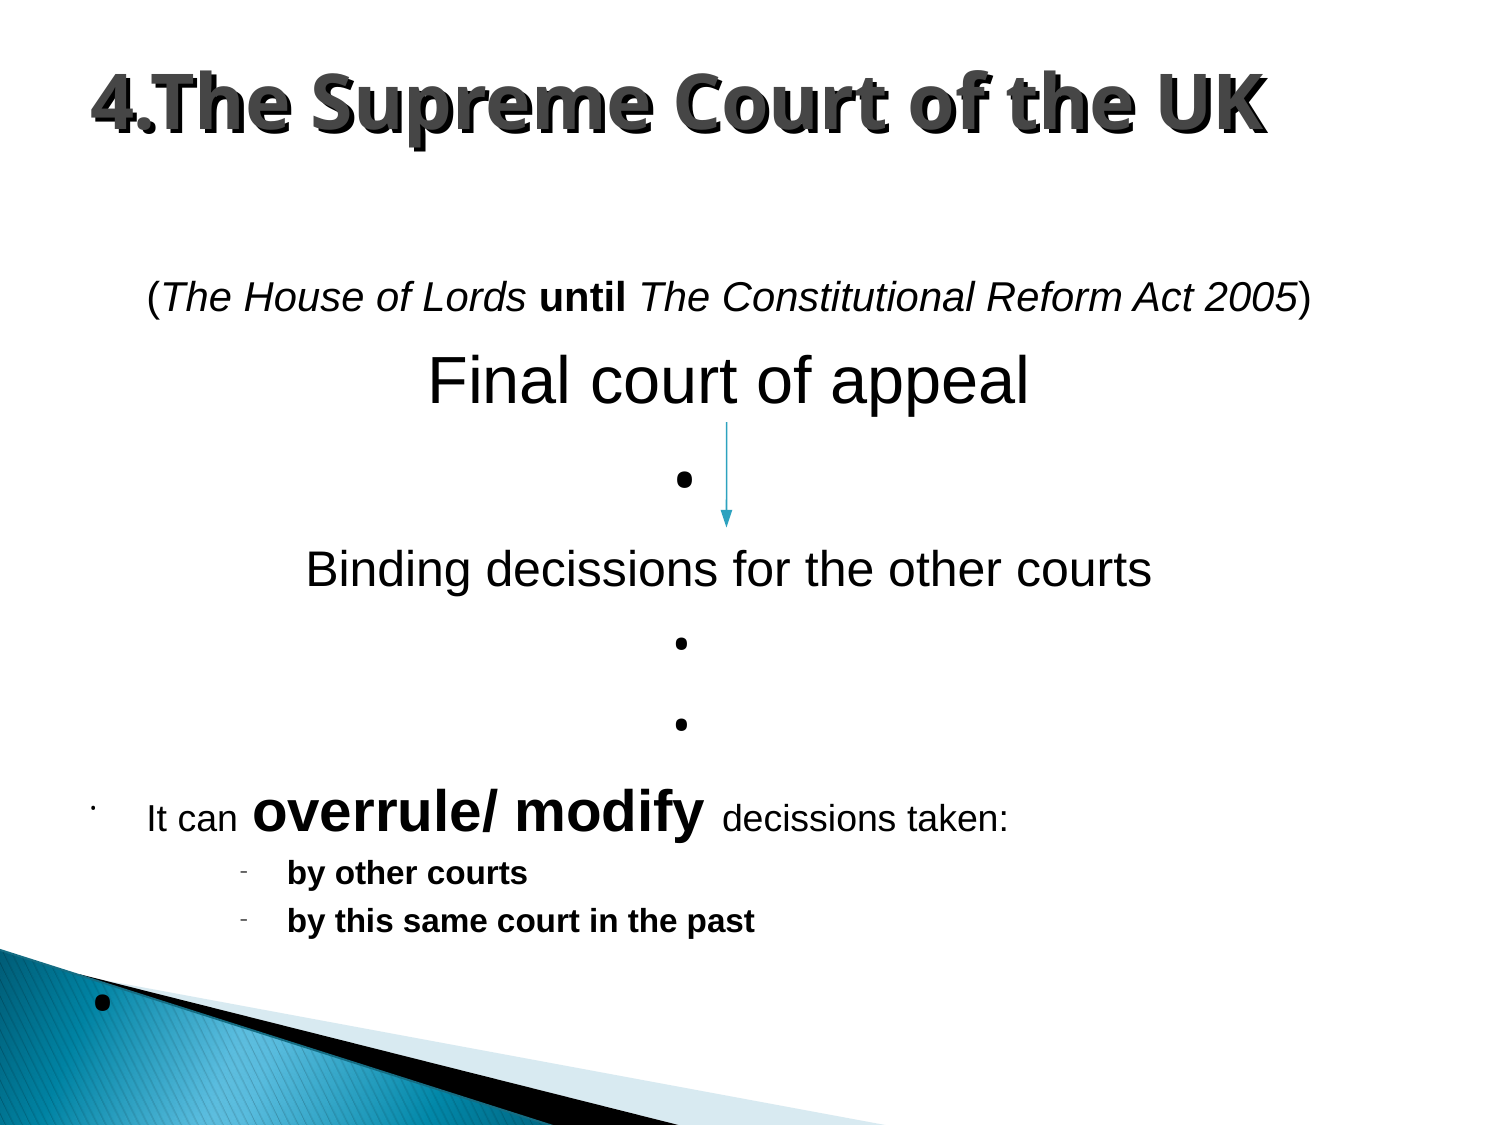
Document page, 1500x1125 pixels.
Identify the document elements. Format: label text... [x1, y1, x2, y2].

title 4.The Supreme Court of the UK [75, 45, 1426, 233]
text_box (The House of Lords until The Constitutional Reform Act 2005) Final court of appeal Binding decissions for the other courts It can overrule/ modify decissions taken: by other courts by this same court in the past [75, 262, 1425, 1005]
